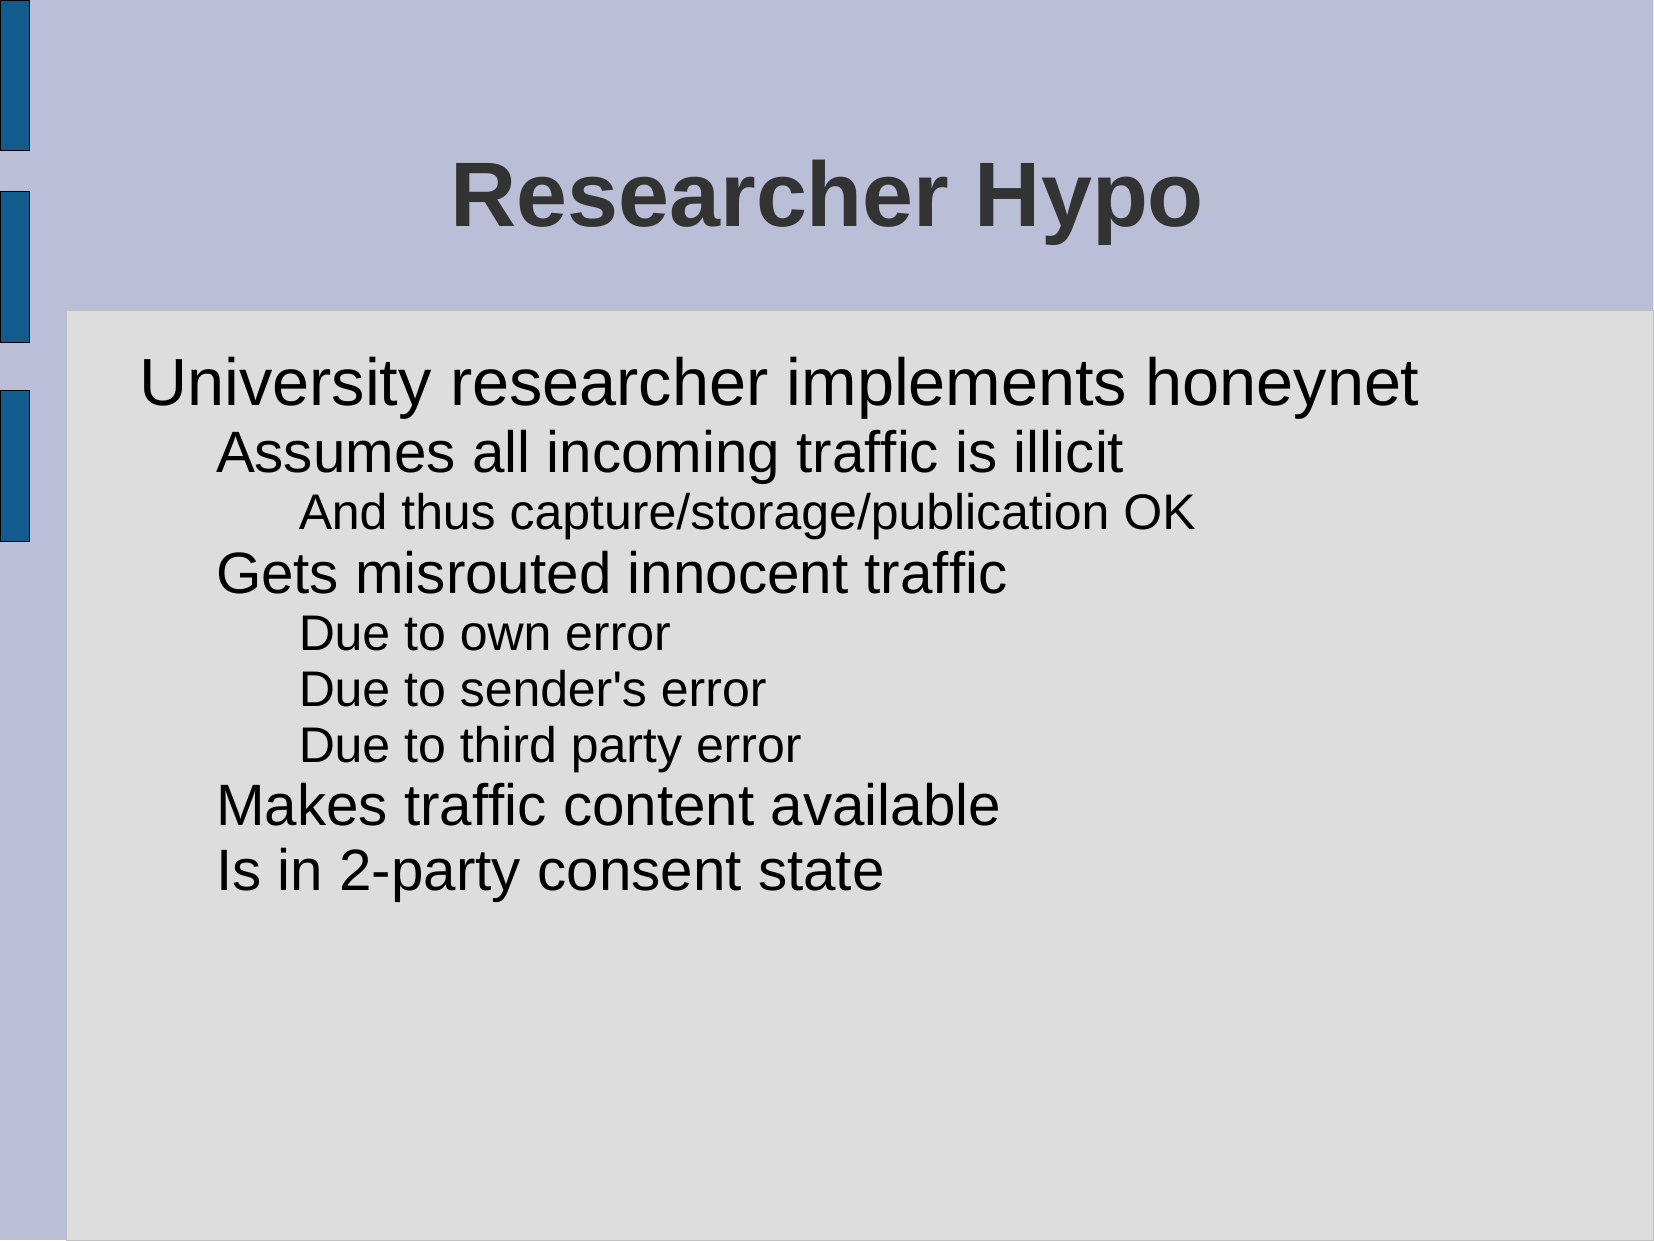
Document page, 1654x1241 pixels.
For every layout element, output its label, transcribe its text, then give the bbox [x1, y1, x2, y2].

title Researcher Hypo [121, 98, 1534, 291]
list University researcher implements honeynet Assumes all incoming traffic is illicit And thus capture/storage/publication OK Gets misrouted innocent traffic Due to own error Due to sender's error Due to third party error Makes traffic content available Is in 2-party consent state [121, 344, 1534, 1112]
